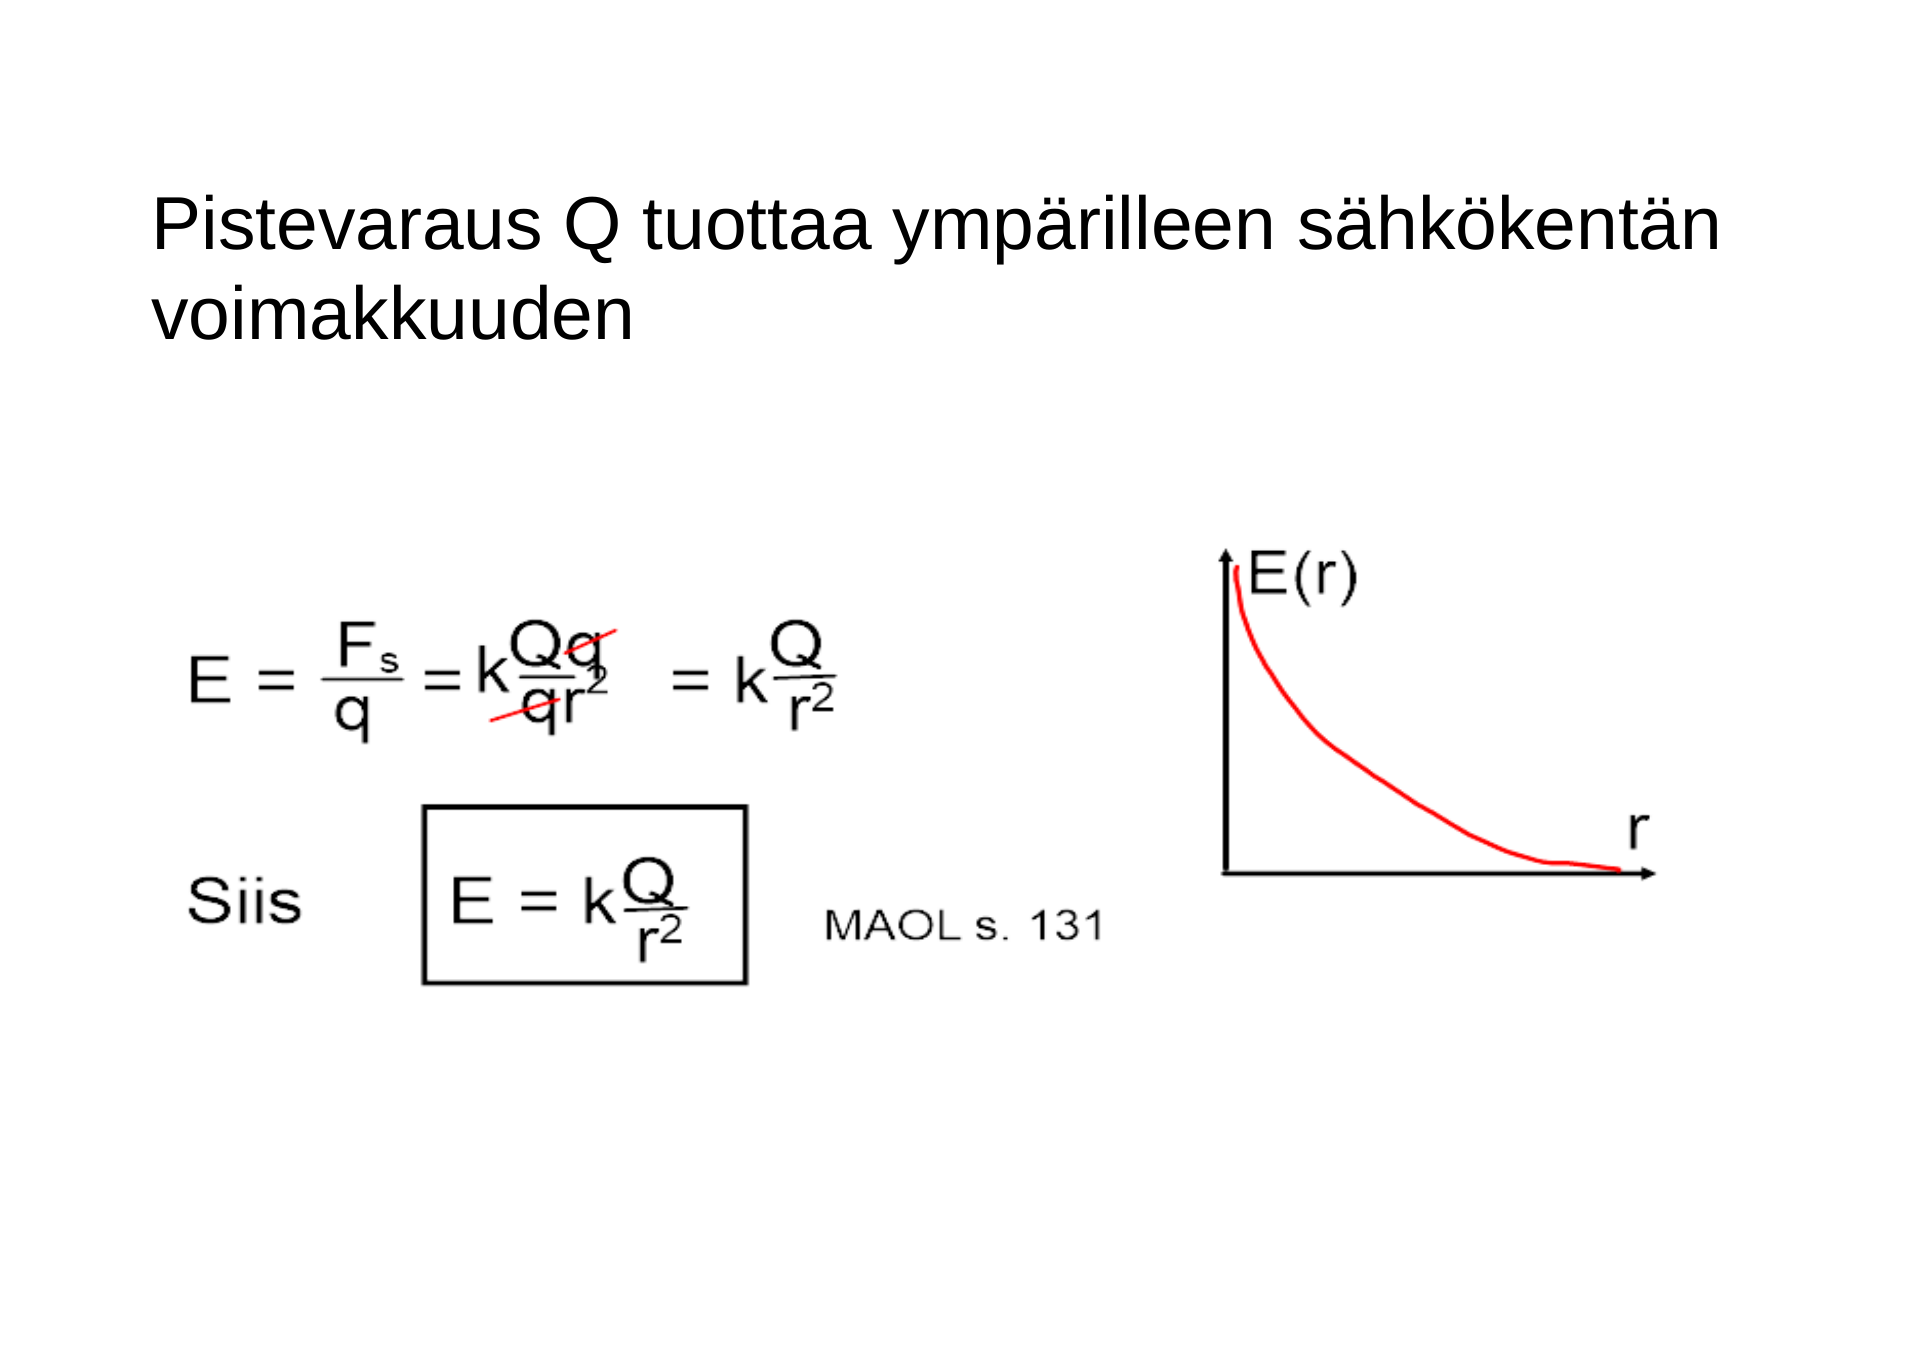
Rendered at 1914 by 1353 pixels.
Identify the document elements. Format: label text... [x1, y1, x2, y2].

text_box Pistevaraus Q tuottaa ympärilleen sähkökentän voimakkuuden [136, 167, 1791, 465]
picture [122, 476, 1732, 1011]
